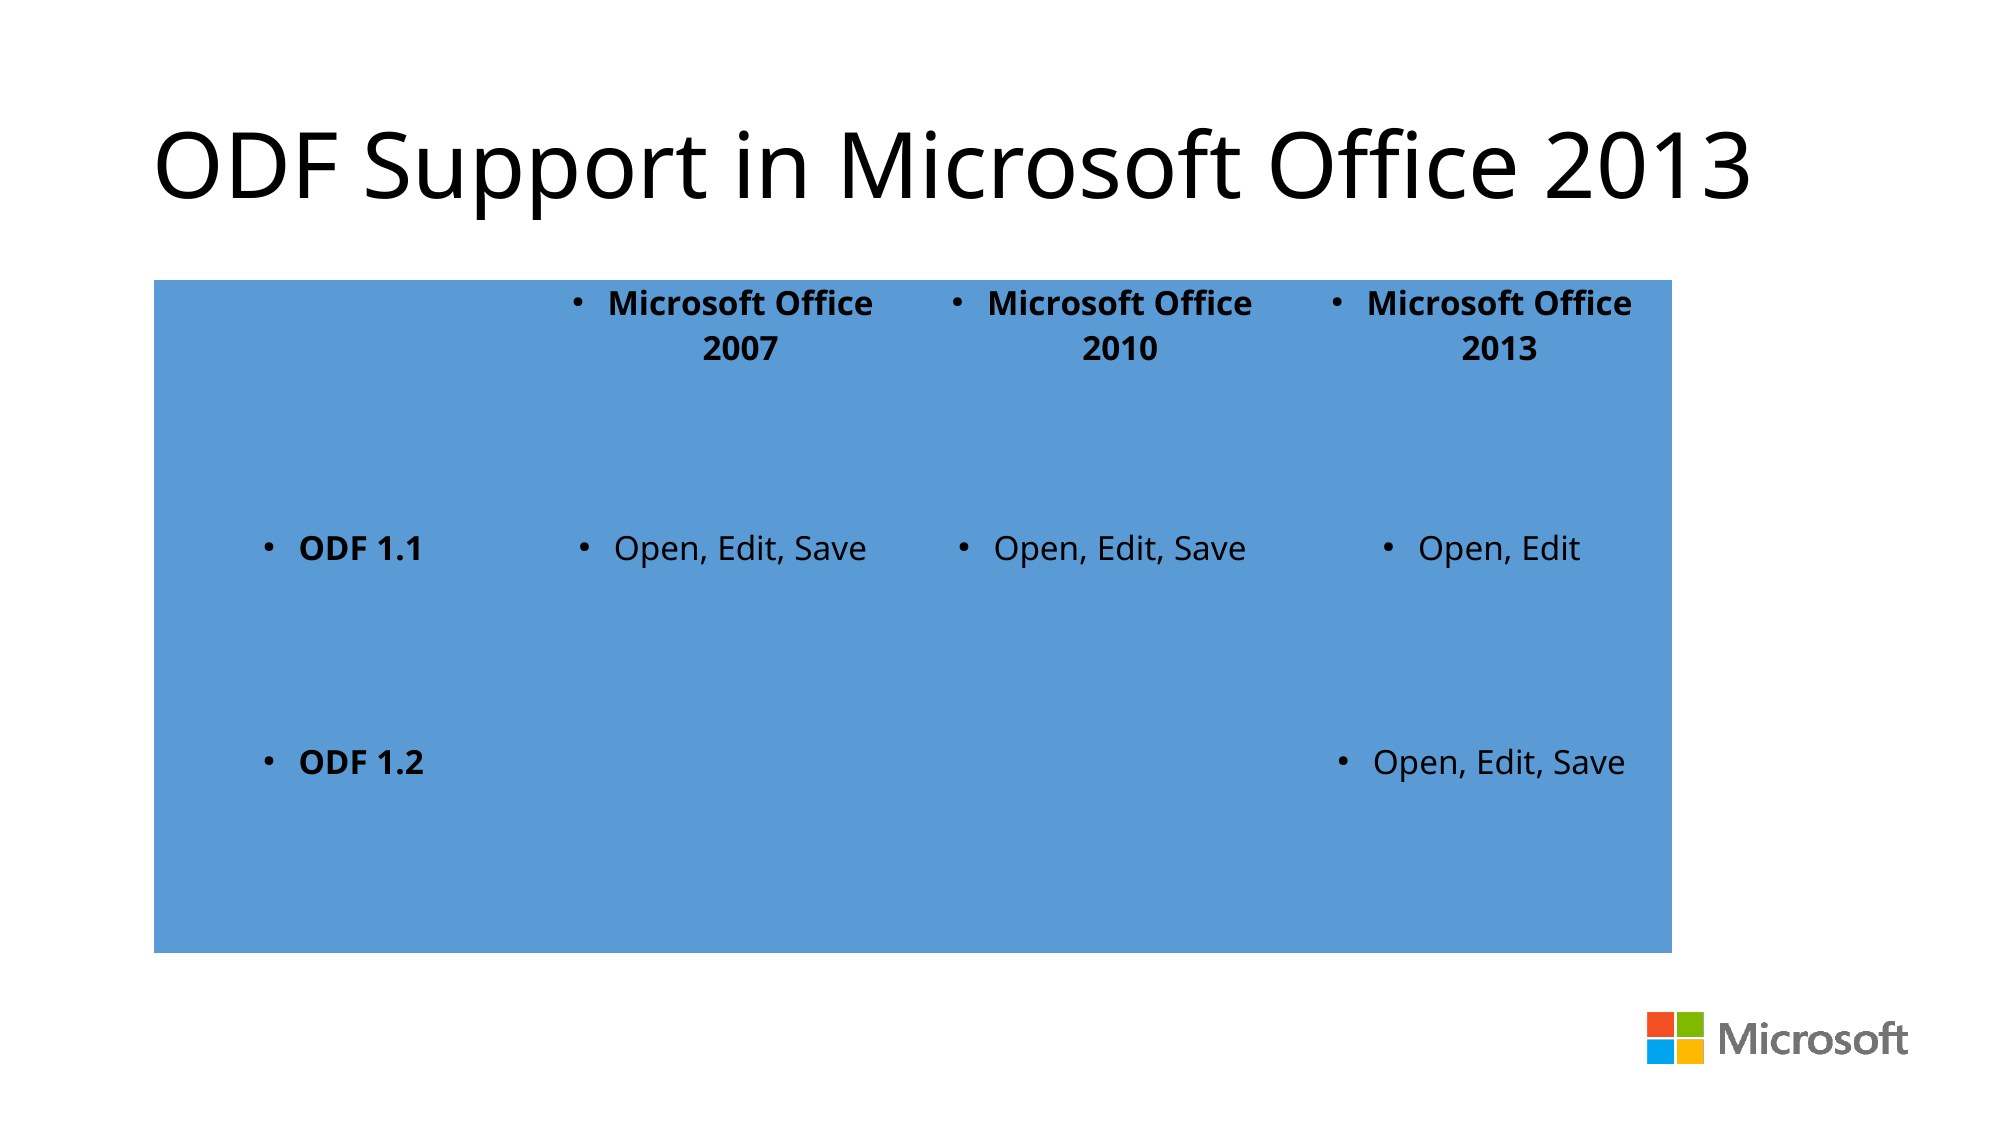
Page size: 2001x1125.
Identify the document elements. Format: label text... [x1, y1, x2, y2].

table_cell ODF 1.1 [154, 525, 533, 739]
table_header Microsoft Office 2007 [533, 280, 913, 525]
table_cell Open, Edit, Save [1292, 739, 1672, 953]
table_header [154, 280, 533, 525]
table_cell [533, 739, 913, 953]
table_cell [913, 739, 1292, 953]
list [61, 340, 1939, 1055]
table_cell Open, Edit, Save [913, 525, 1292, 739]
table_cell Open, Edit, Save [533, 525, 913, 739]
table_cell Open, Edit [1292, 525, 1672, 739]
table_header Microsoft Office 2013 [1292, 280, 1672, 525]
title ODF Support in Microsoft Office 2013 [137, 59, 1863, 278]
table_header Microsoft Office 2010 [913, 280, 1292, 525]
table_cell ODF 1.2 [154, 739, 533, 953]
